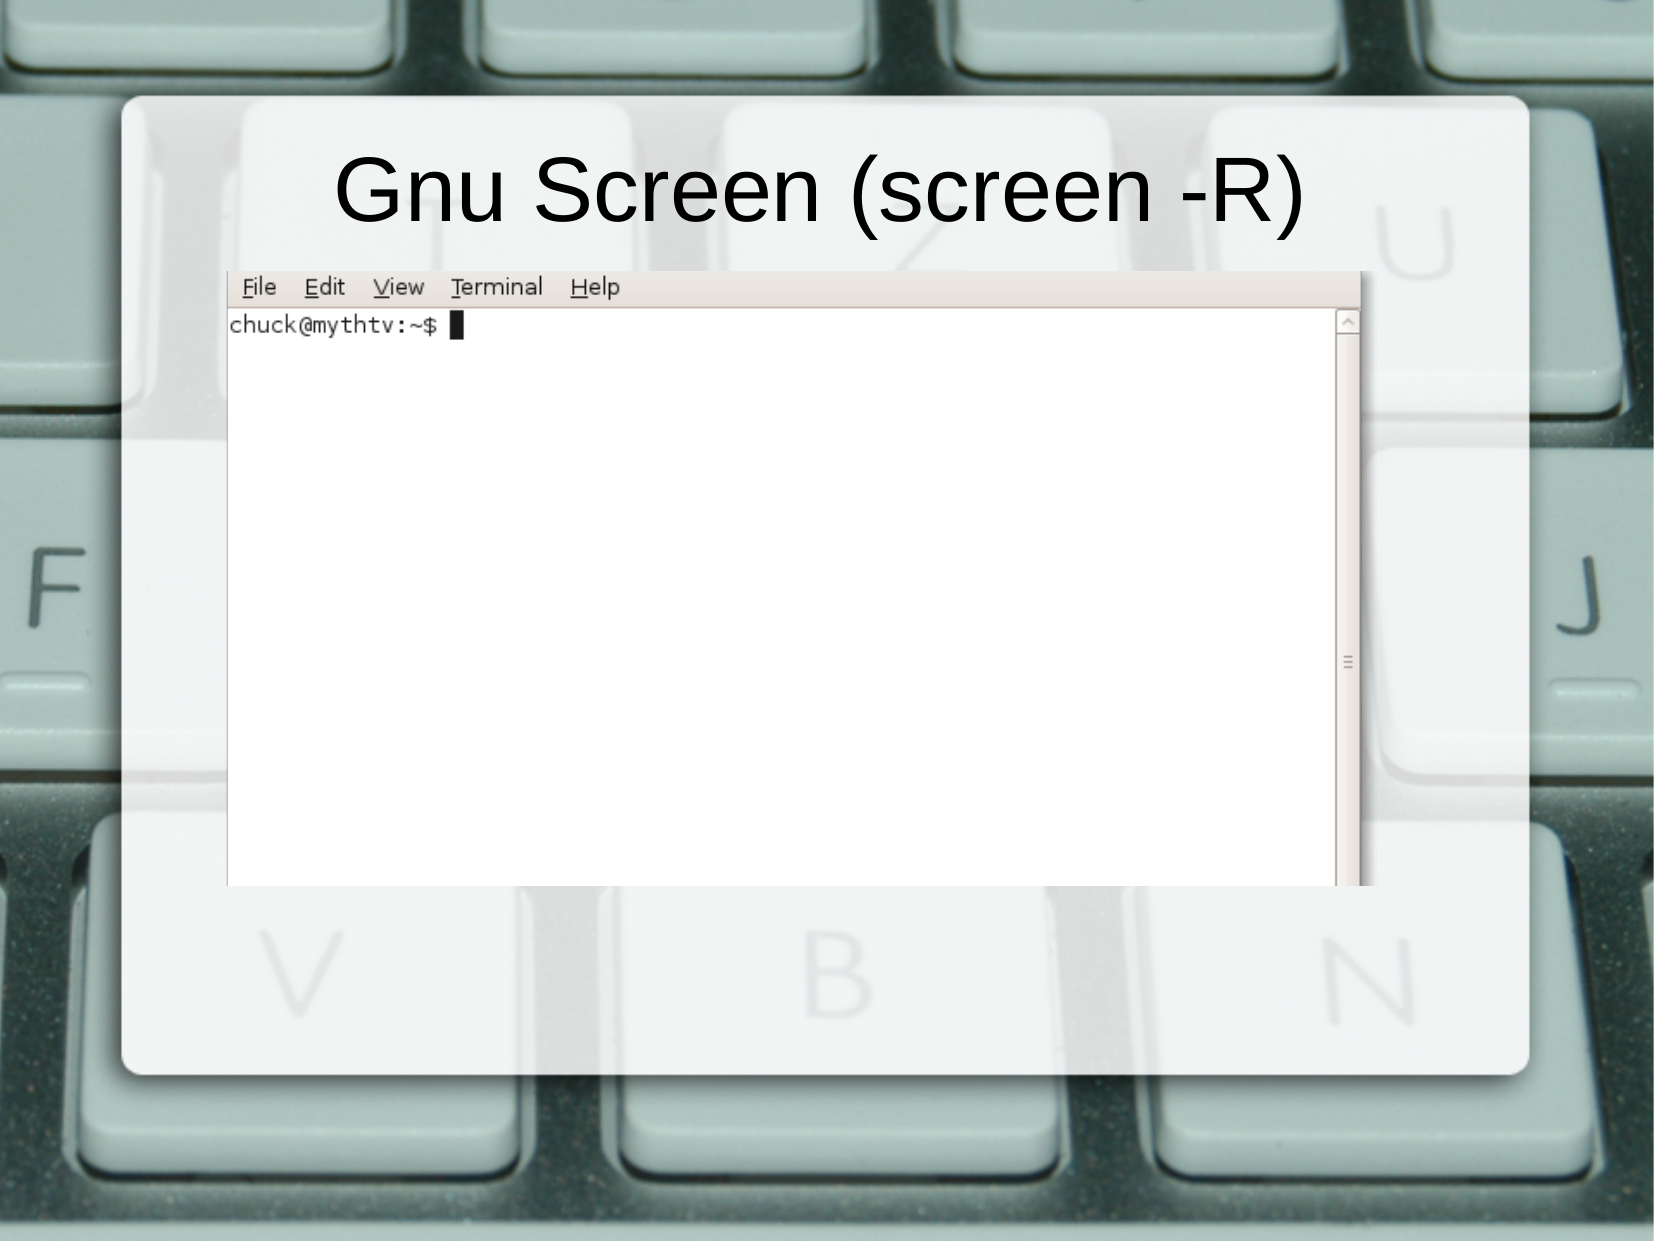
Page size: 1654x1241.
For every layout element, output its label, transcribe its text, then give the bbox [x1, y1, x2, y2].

picture [0, 0, 1654, 1241]
chart [158, 271, 1518, 887]
title Gnu Screen (screen -R) [135, 117, 1506, 263]
